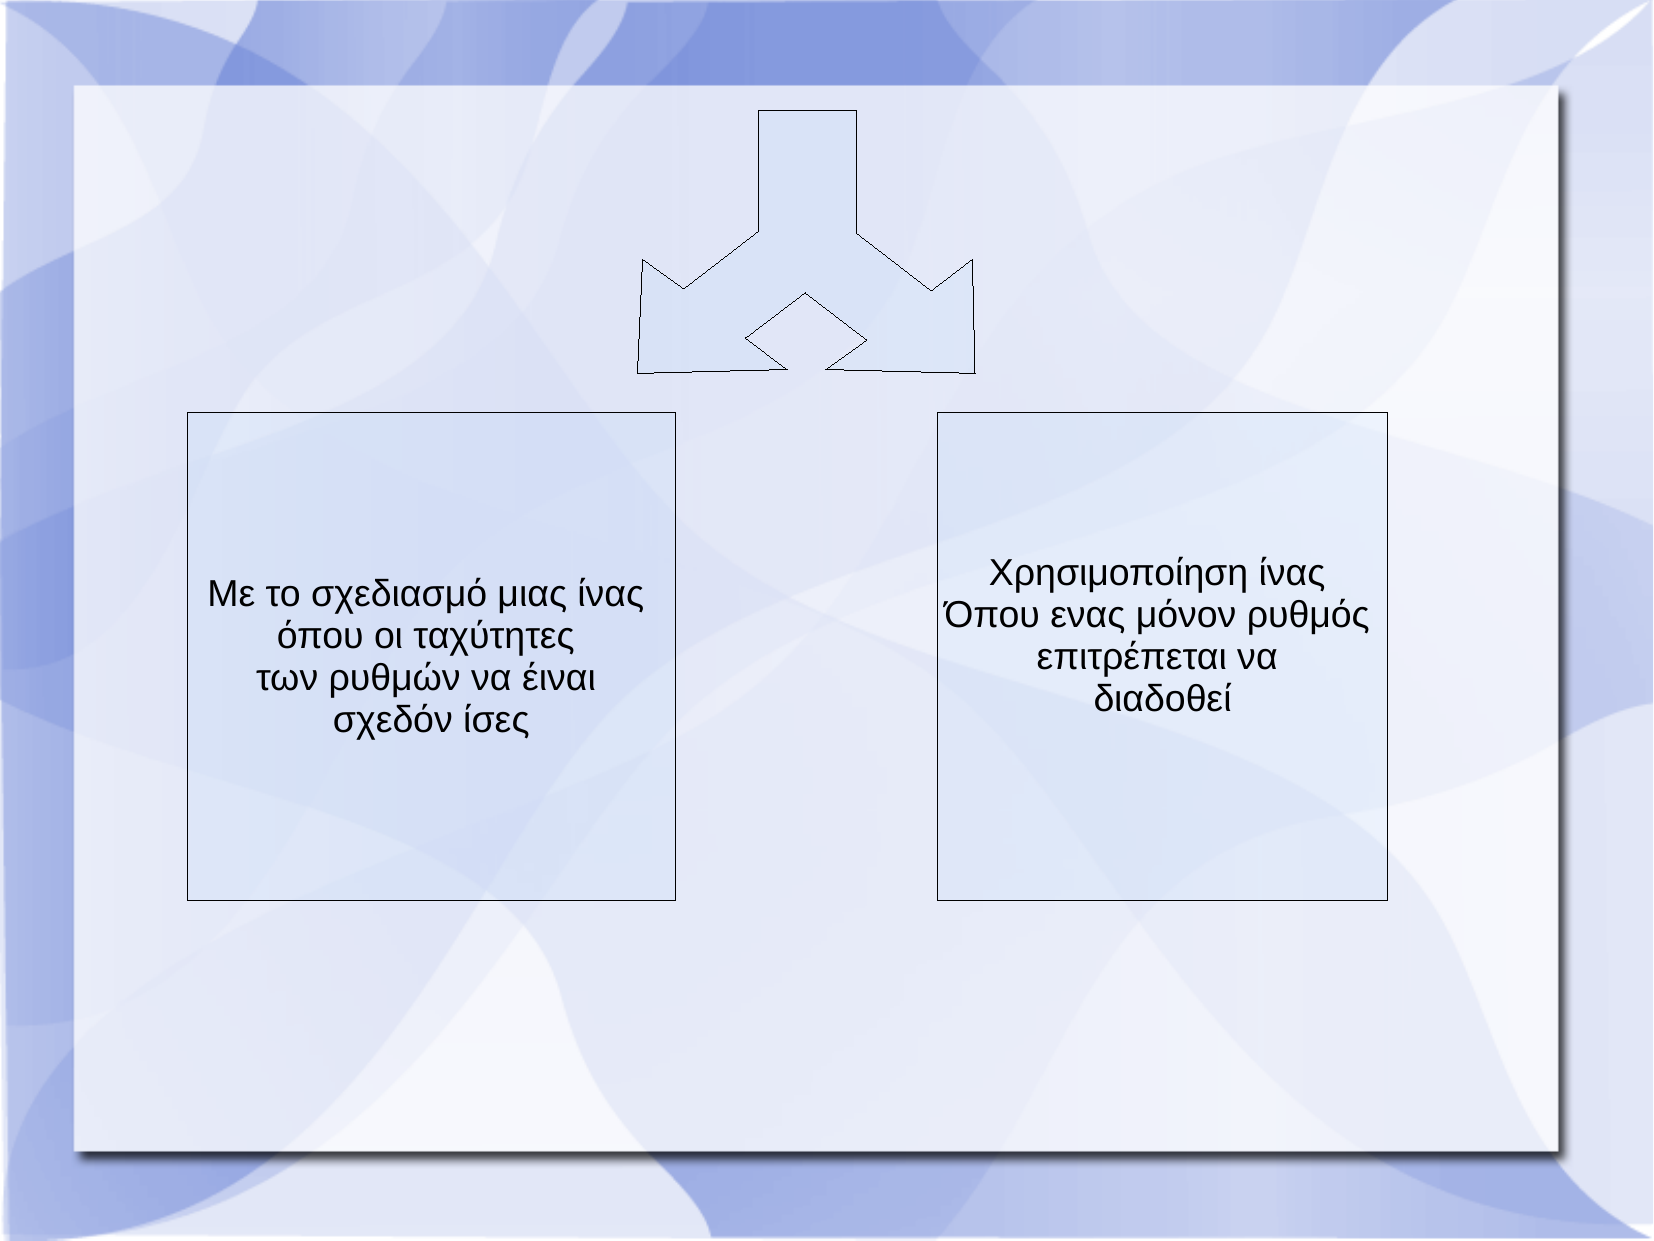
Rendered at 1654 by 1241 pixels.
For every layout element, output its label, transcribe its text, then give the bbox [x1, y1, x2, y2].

text_box Με το σχεδιασμό μιας ίνας όπου οι ταχύτητες των ρυθμών να έιναι σχεδόν ίσες [187, 412, 676, 901]
text_box [637, 110, 976, 374]
text_box Χρησιμοποίηση ίνας Όπου ενας μόνον ρυθμός επιτρέπεται να διαδοθεί [937, 412, 1388, 901]
picture [0, 0, 1654, 1241]
list [129, 324, 1488, 975]
